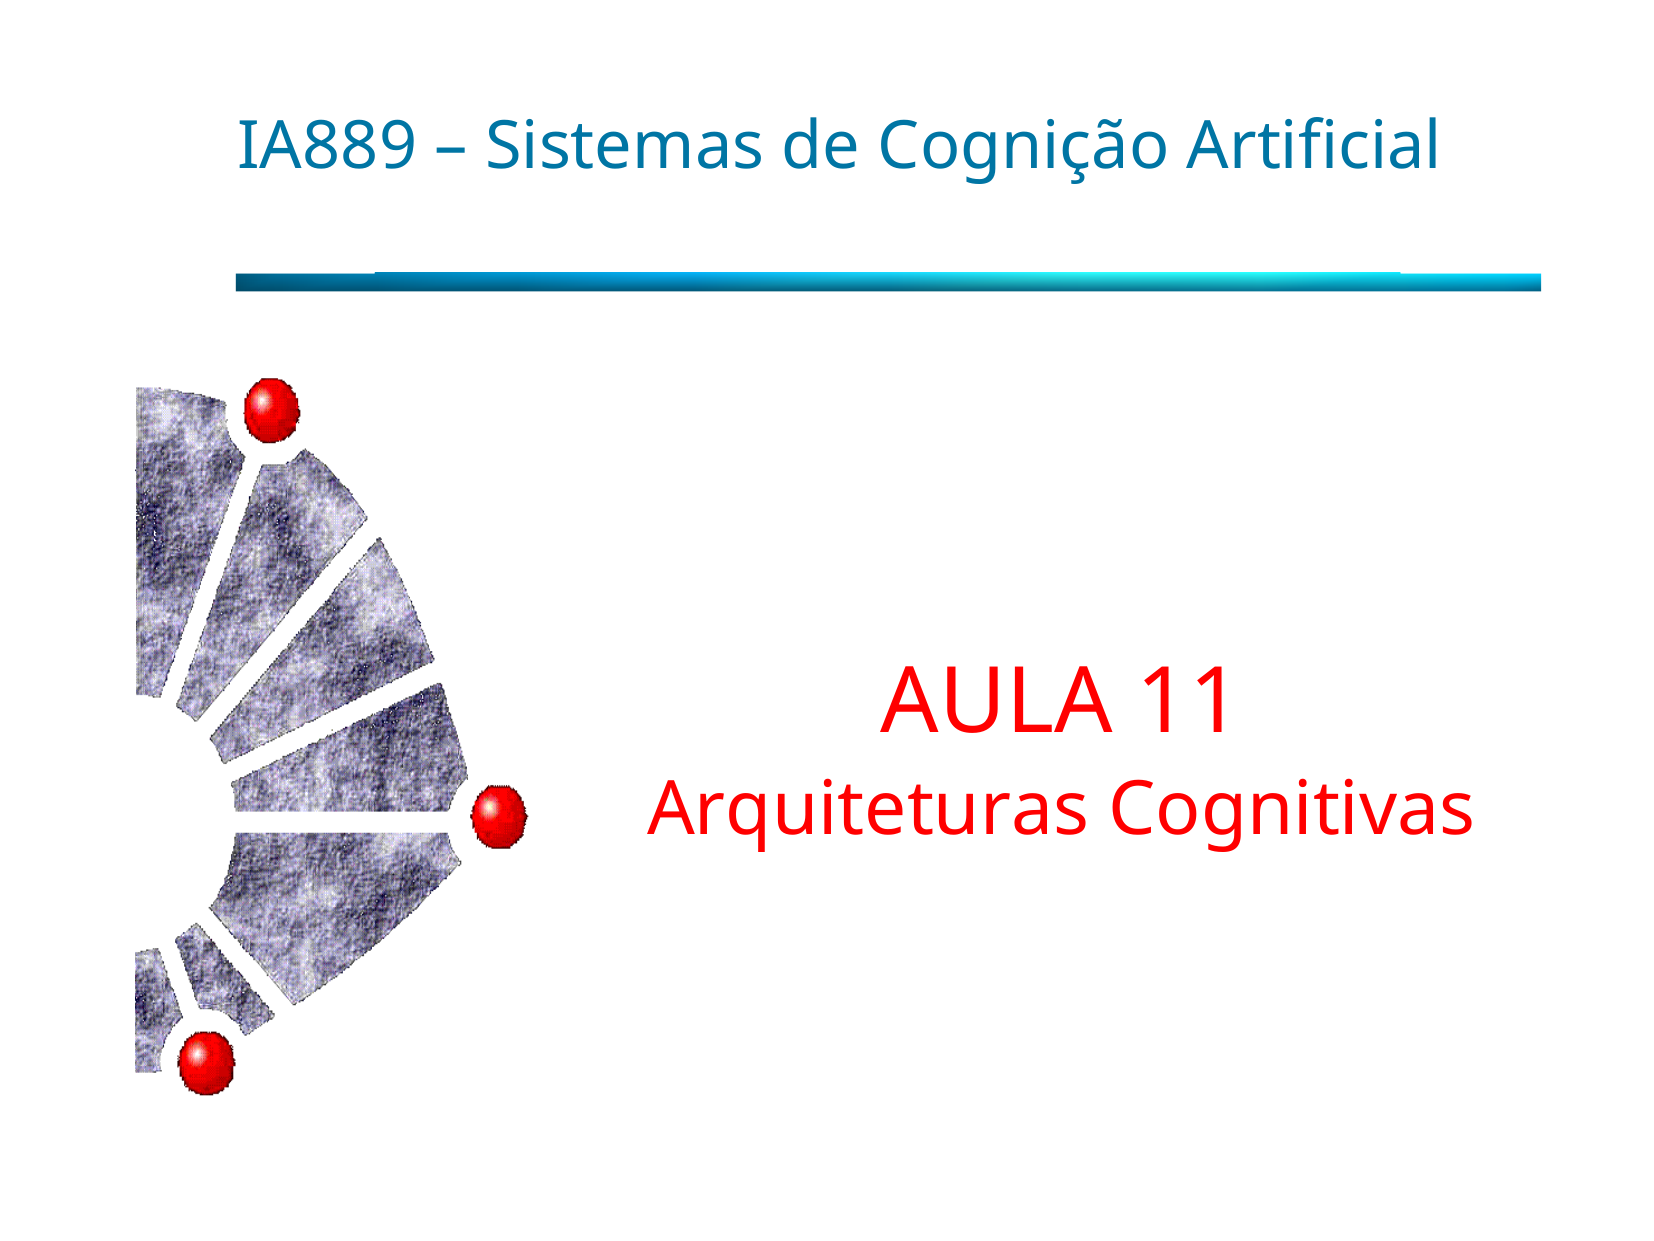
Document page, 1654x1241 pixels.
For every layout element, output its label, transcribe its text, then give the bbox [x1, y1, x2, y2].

chart [135, 324, 562, 1112]
picture [125, 272, 1654, 295]
subtitle AULA 11 Arquiteturas Cognitivas [553, 309, 1534, 1182]
title IA889 – Sistemas de Cognição Artificial [61, 35, 1620, 250]
